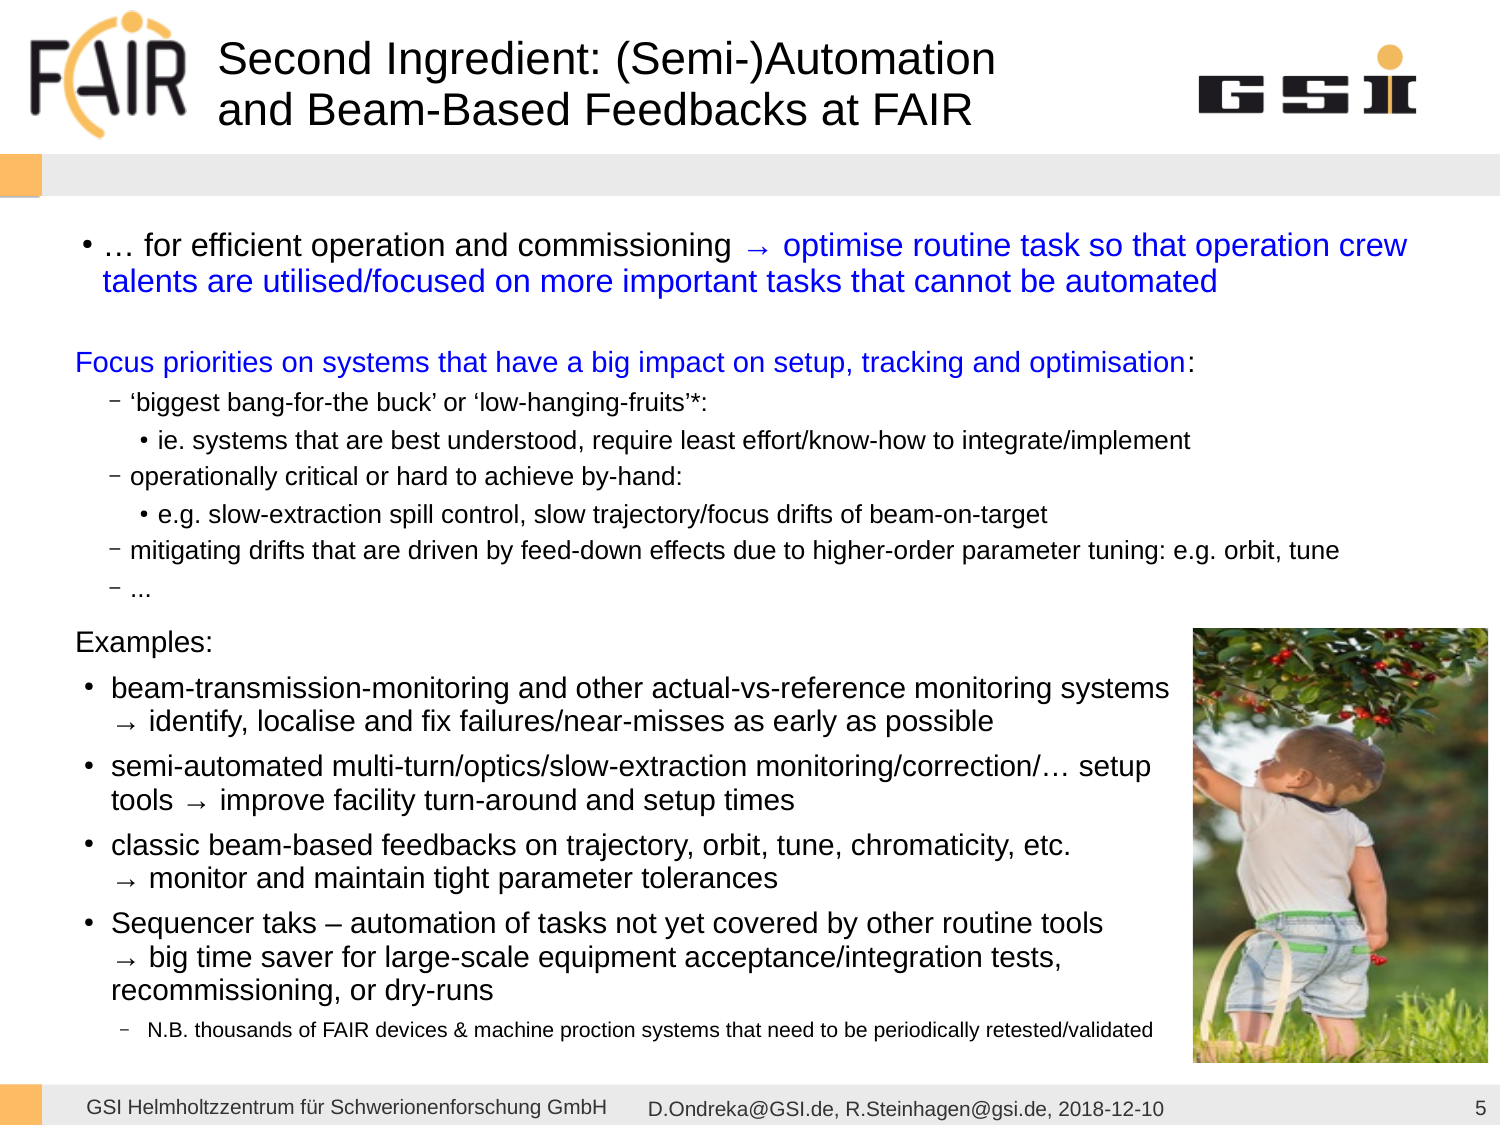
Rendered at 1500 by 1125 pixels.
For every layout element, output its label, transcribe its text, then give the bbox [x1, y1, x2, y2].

title Second Ingredient: (Semi-)Automation and Beam-Based Feedbacks at FAIR [217, 20, 1109, 147]
picture [30, 9, 187, 141]
picture [1192, 628, 1489, 1063]
list … for efficient operation and commissioning → optimise routine task so that operation crew talents are utilised/focused on more important tasks that cannot be automated Focus priorities on systems that have a big impact on setup, tracking and optimisation: ‘biggest bang-for-the buck’ or ‘low-hanging-fruits’*: ie. systems that are best understood, require least effort/know-how to integrate/implement operationally critical or hard to achieve by-hand: e.g. slow-extraction spill control, slow trajectory/focus drifts of beam-on-target mitigating drifts that are driven by feed-down effects due to higher-order parameter tuning: e.g. orbit, tune ... [75, 226, 1425, 626]
list Examples: beam-transmission-monitoring and other actual-vs-reference monitoring systems → identify, localise and fix failures/near‑misses as early as possible semi-automated multi-turn/optics/slow-extraction monitoring/correction/… setup tools → improve facility turn-around and setup times classic beam-based feedbacks on trajectory, orbit, tune, chromaticity, etc. → monitor and maintain tight parameter tolerances Sequencer taks – automation of tasks not yet covered by other routine tools → big time saver for large‑scale equipment acceptance/integration tests, recommissioning, or dry-runs N.B. thousands of FAIR devices & machine proction systems that need to be periodically retested/validated [75, 625, 1193, 1052]
picture [1197, 42, 1419, 117]
